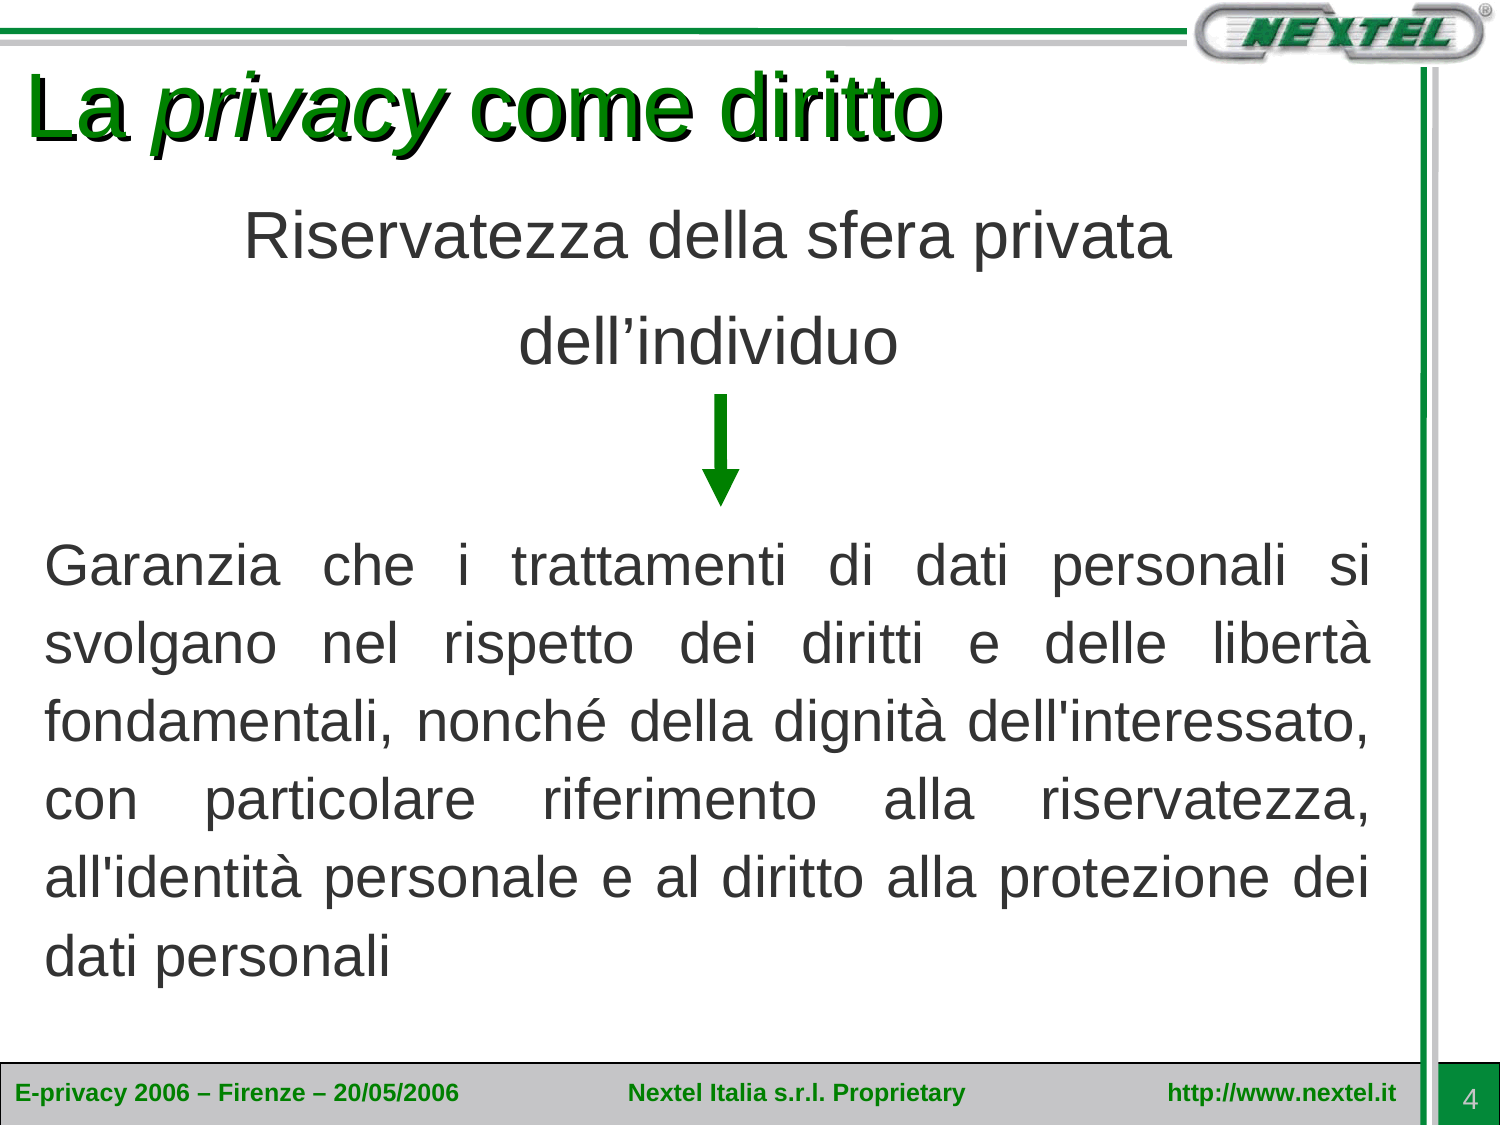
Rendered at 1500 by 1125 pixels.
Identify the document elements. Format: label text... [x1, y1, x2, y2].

title La privacy come diritto [10, 30, 1361, 181]
text_box Garanzia che i trattamenti di dati personali si svolgano nel rispetto dei diritti e delle libertà fondamentali, nonché della dignità dell'interessato, con particolare riferimento alla riservatezza, all'identità personale e al diritto alla protezione dei dati personali [29, 512, 1388, 1063]
picture [1187, 0, 1500, 67]
list Riservatezza della sfera privata dell’individuo [33, 174, 1384, 426]
